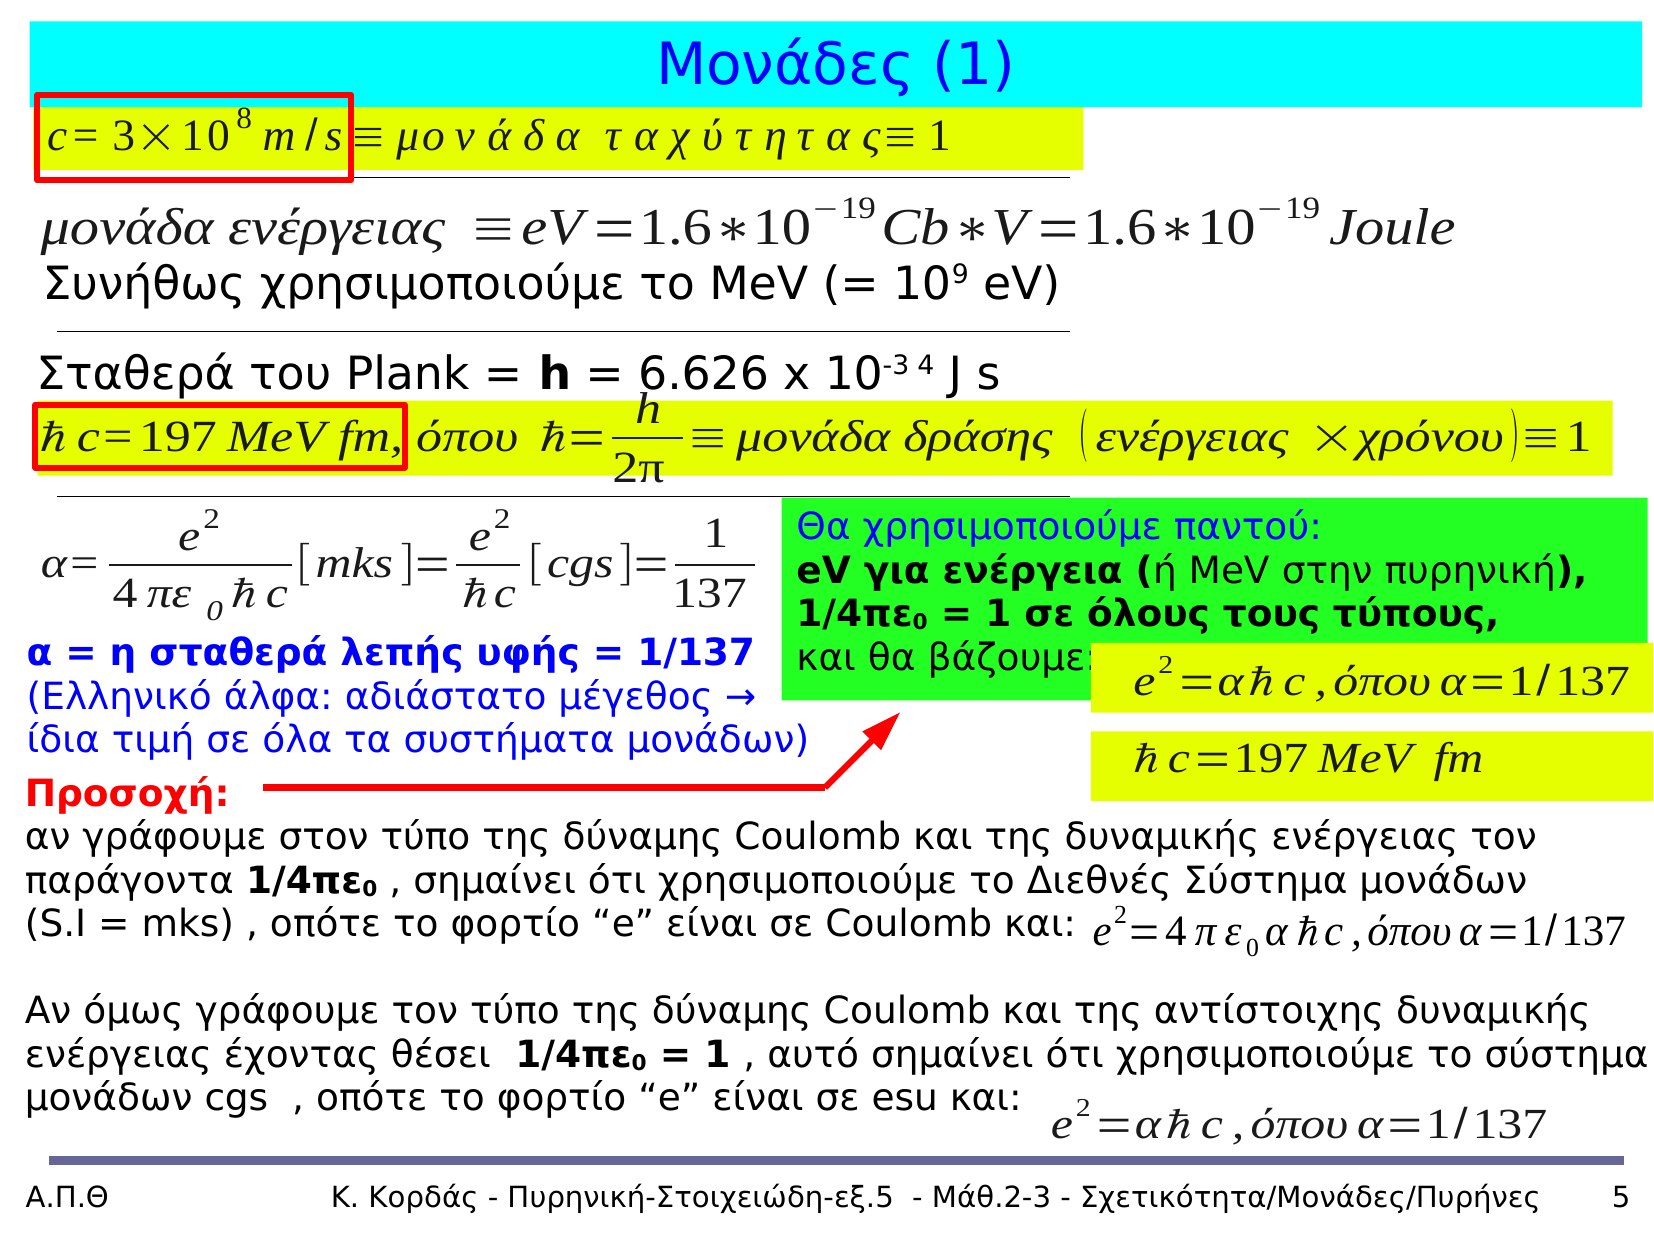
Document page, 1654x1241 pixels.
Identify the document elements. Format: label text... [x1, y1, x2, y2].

chart [1081, 899, 1637, 961]
chart [354, 100, 983, 173]
chart [22, 189, 1480, 260]
chart [1120, 649, 1647, 708]
chart [38, 410, 402, 465]
text_box [1609, 400, 1613, 476]
chart [1038, 1092, 1564, 1151]
text_box Συνήθως χρησιμοποιούμε το MeV (= 109 eV) [27, 249, 1453, 319]
chart [40, 100, 348, 173]
text_box Θα χρησιμοποιούμε παντού: eV για ενέργεια (ή MeV στην πυρηνική), 1/4πε0 = 1 σε όλους τους τύπους, και θα βάζουμε: [781, 497, 1648, 701]
text_box Προσοχή: αν γράφουμε στον τύπο της δύναμης Coulomb και της δυναμικής ενέργειας τον παράγοντα 1/4πε0 , σημαίνει ότι χρησιμοποιούμε το Διεθνές Σύστημα μονάδων (S.I = mks) , οπότε το φορτίο “e” είναι σε Coulomb και: Αν όμως γράφουμε τον τύπο της δύναμης Coulomb και της αντίστοιχης δυναμικής ενέργειας έχοντας θέσει 1/4πε0 = 1 , αυτό σημαίνει ότι χρησιμοποιούμε το σύστημα μονάδων cgs , οπότε το φορτίο “e” είναι σε esu και: [10, 763, 1654, 1155]
title Μονάδες (1) [29, 21, 1643, 108]
chart [28, 501, 776, 623]
text_box [1090, 642, 1654, 713]
text_box Σταθερά του Plank = h = 6.626 x 10-3 4 J s [21, 339, 1016, 410]
text_box [1090, 731, 1654, 802]
chart [27, 381, 1609, 497]
chart [1120, 732, 1502, 785]
text_box [983, 108, 1084, 170]
text_box α = η σταθερά λεπής υφής = 1/137 (Ελληνικό άλφα: αδιάστατο μέγεθος → ίδια τιμή σε όλα τα συστήματα μονάδων) [11, 623, 851, 771]
